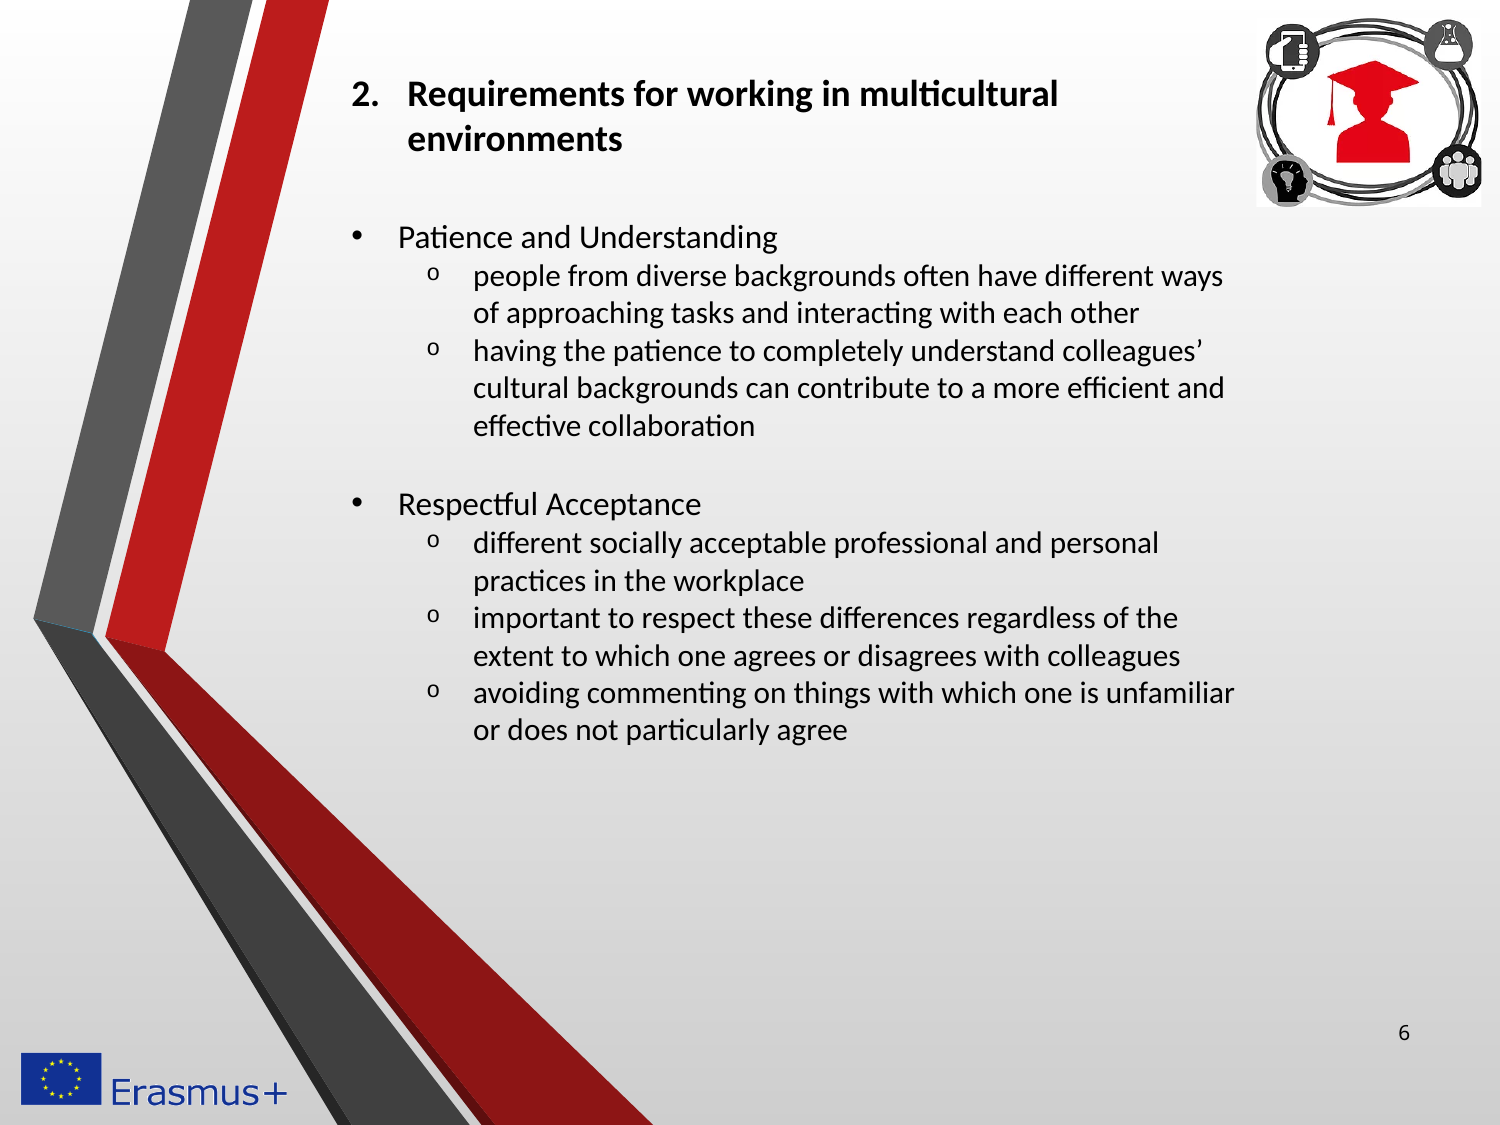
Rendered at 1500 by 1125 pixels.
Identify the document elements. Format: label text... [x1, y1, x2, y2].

picture [5, 1037, 302, 1120]
text_box Requirements for working in multicultural environments [336, 61, 1247, 167]
text_box Patience and Understanding people from diverse backgrounds often have different ways of approaching tasks and interacting with each other having the patience to completely understand colleagues’ cultural backgrounds can contribute to a more efficient and effective collaboration Respectful Acceptance different socially acceptable professional and personal practices in the workplace important to respect these differences regardless of the extent to which one agrees or disagrees with colleagues avoiding commenting on things with which one is unfamiliar or does not particularly agree [336, 208, 1258, 795]
slide_number <numer> [1357, 1003, 1425, 1064]
chart [1257, 19, 1483, 209]
picture [1256, 18, 1482, 207]
